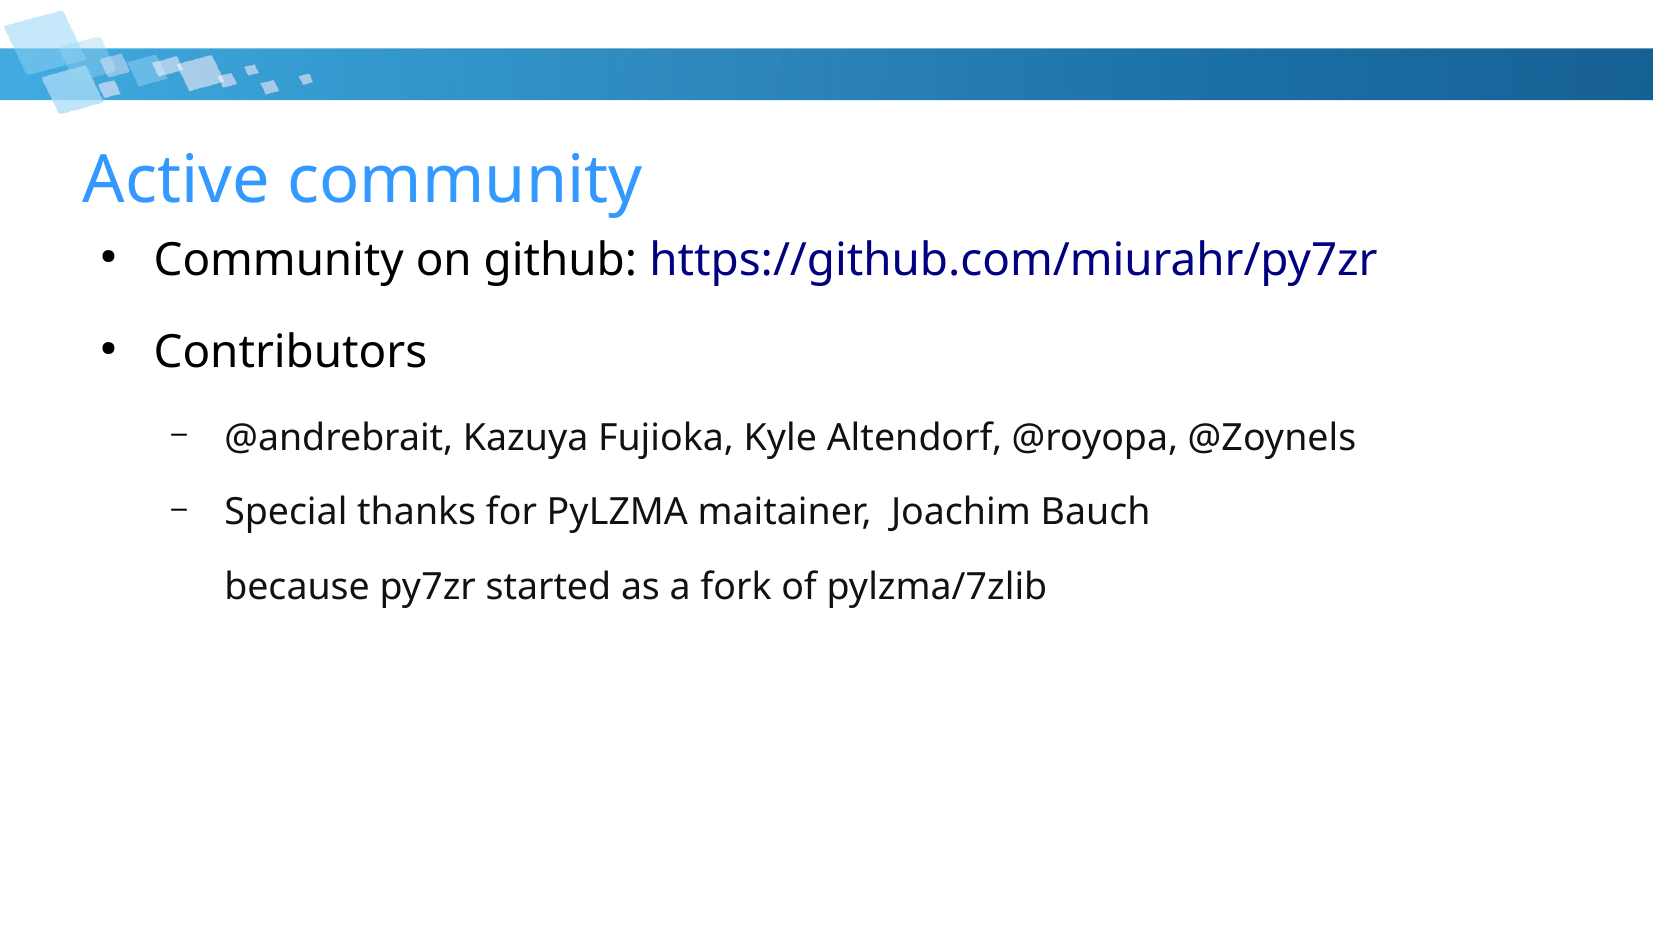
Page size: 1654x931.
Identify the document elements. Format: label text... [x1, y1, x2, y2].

title Active community [82, 99, 1571, 226]
list Community on github: https://github.com/miurahr/py7zr Contributors @andrebrait, Kazuya Fujioka, Kyle Altendorf, @royopa, @Zoynels Special thanks for PyLZMA maitainer, Joachim Bauch because py7zr started as a fork of pylzma/7zlib [82, 226, 1571, 766]
picture [0, 0, 1653, 929]
